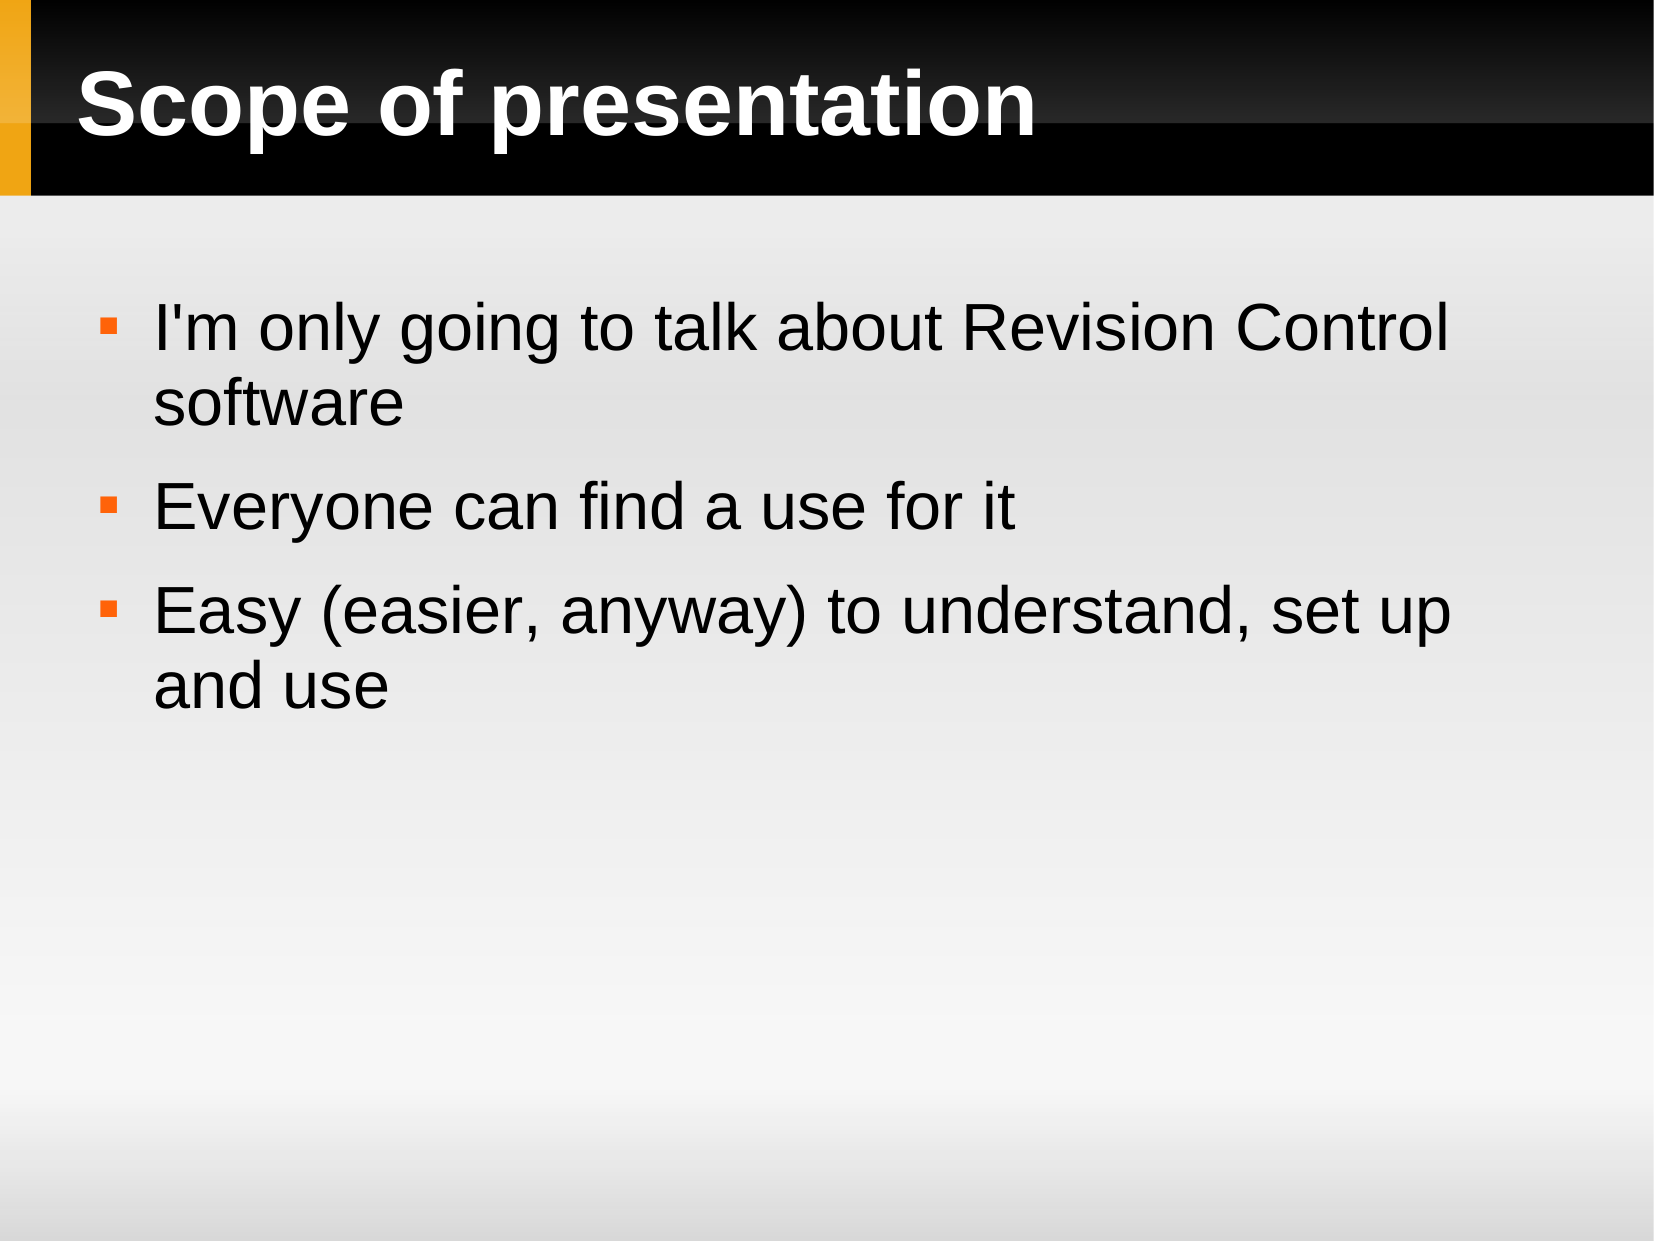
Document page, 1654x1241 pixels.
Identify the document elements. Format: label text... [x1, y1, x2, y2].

picture [0, 0, 1654, 1241]
title Scope of presentation [76, 0, 1565, 208]
list I'm only going to talk about Revision Control software Everyone can find a use for it Easy (easier, anyway) to understand, set up and use [82, 290, 1571, 1109]
